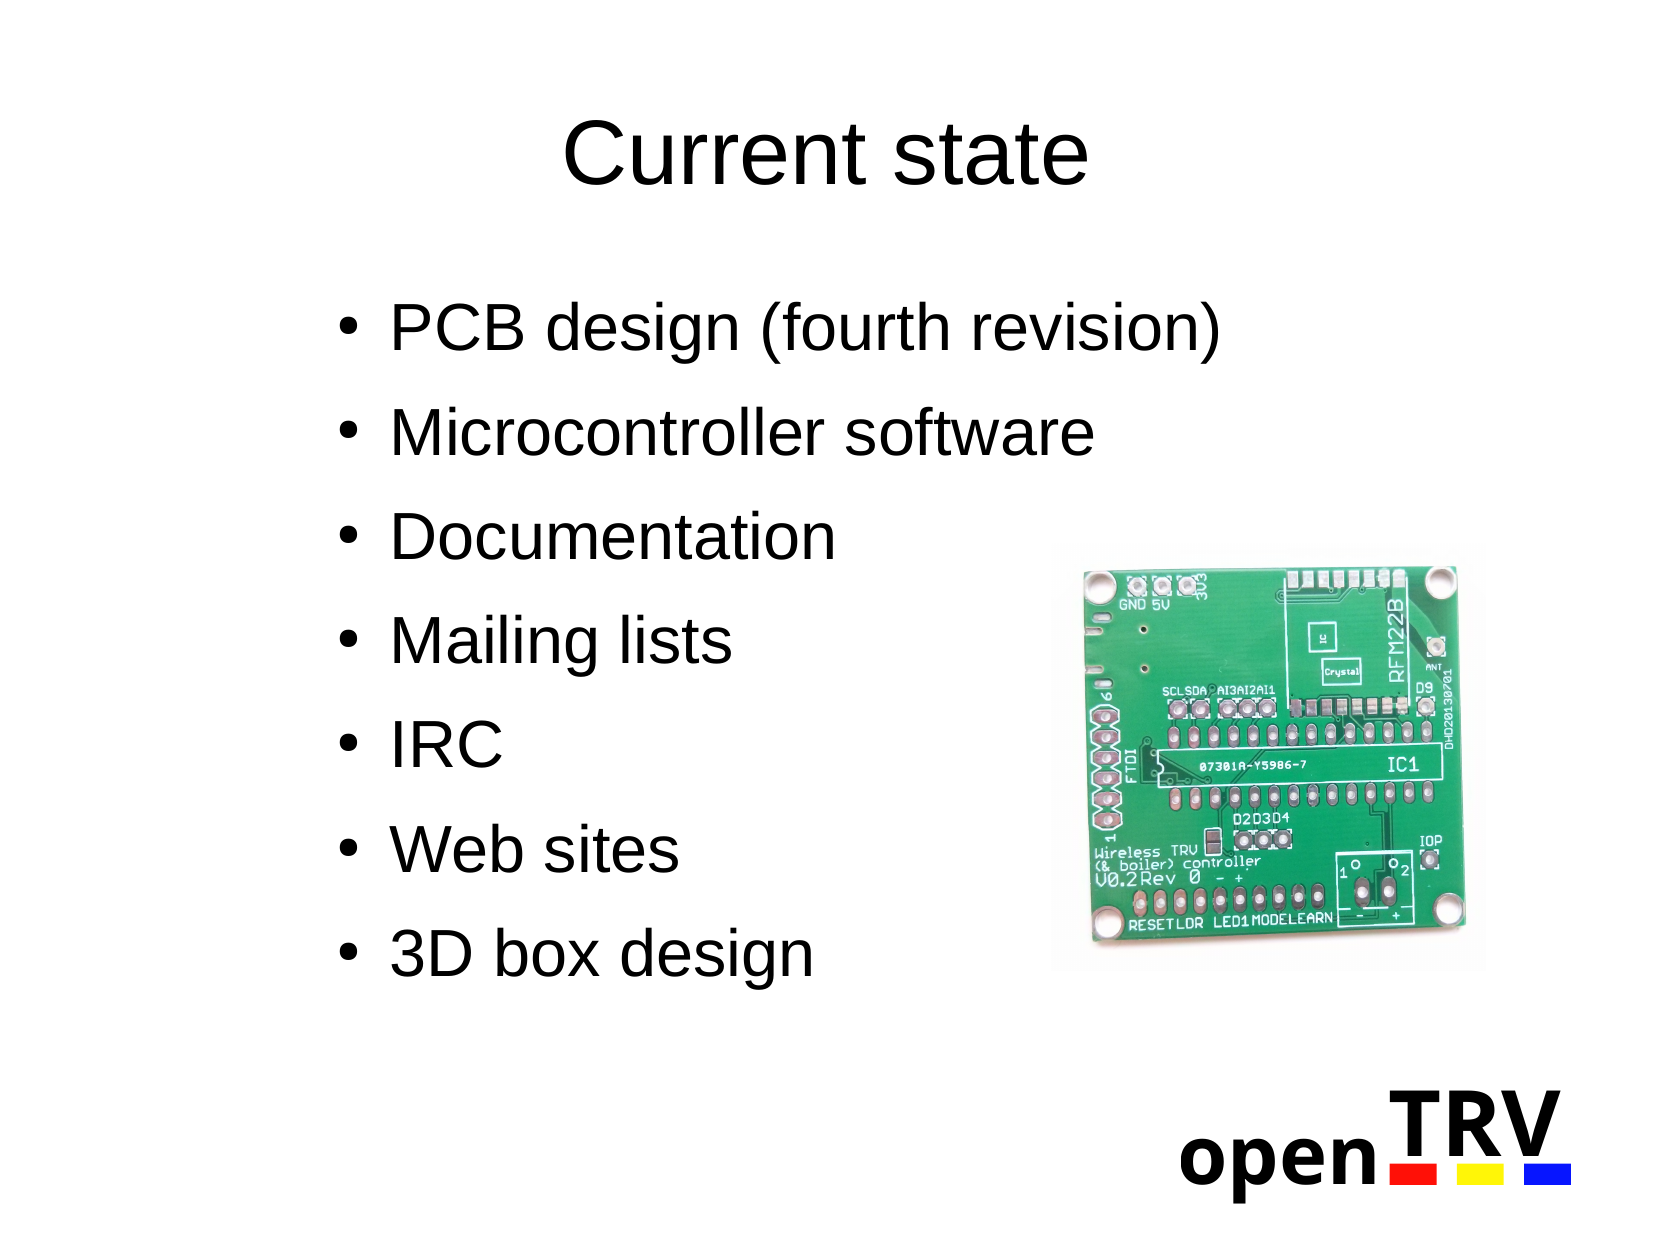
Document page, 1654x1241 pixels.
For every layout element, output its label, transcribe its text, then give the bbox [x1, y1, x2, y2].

title Current state [82, 49, 1571, 257]
list PCB design (fourth revision) Microcontroller software Documentation Mailing lists IRC Web sites 3D box design [318, 290, 1571, 1010]
picture [1051, 543, 1486, 971]
